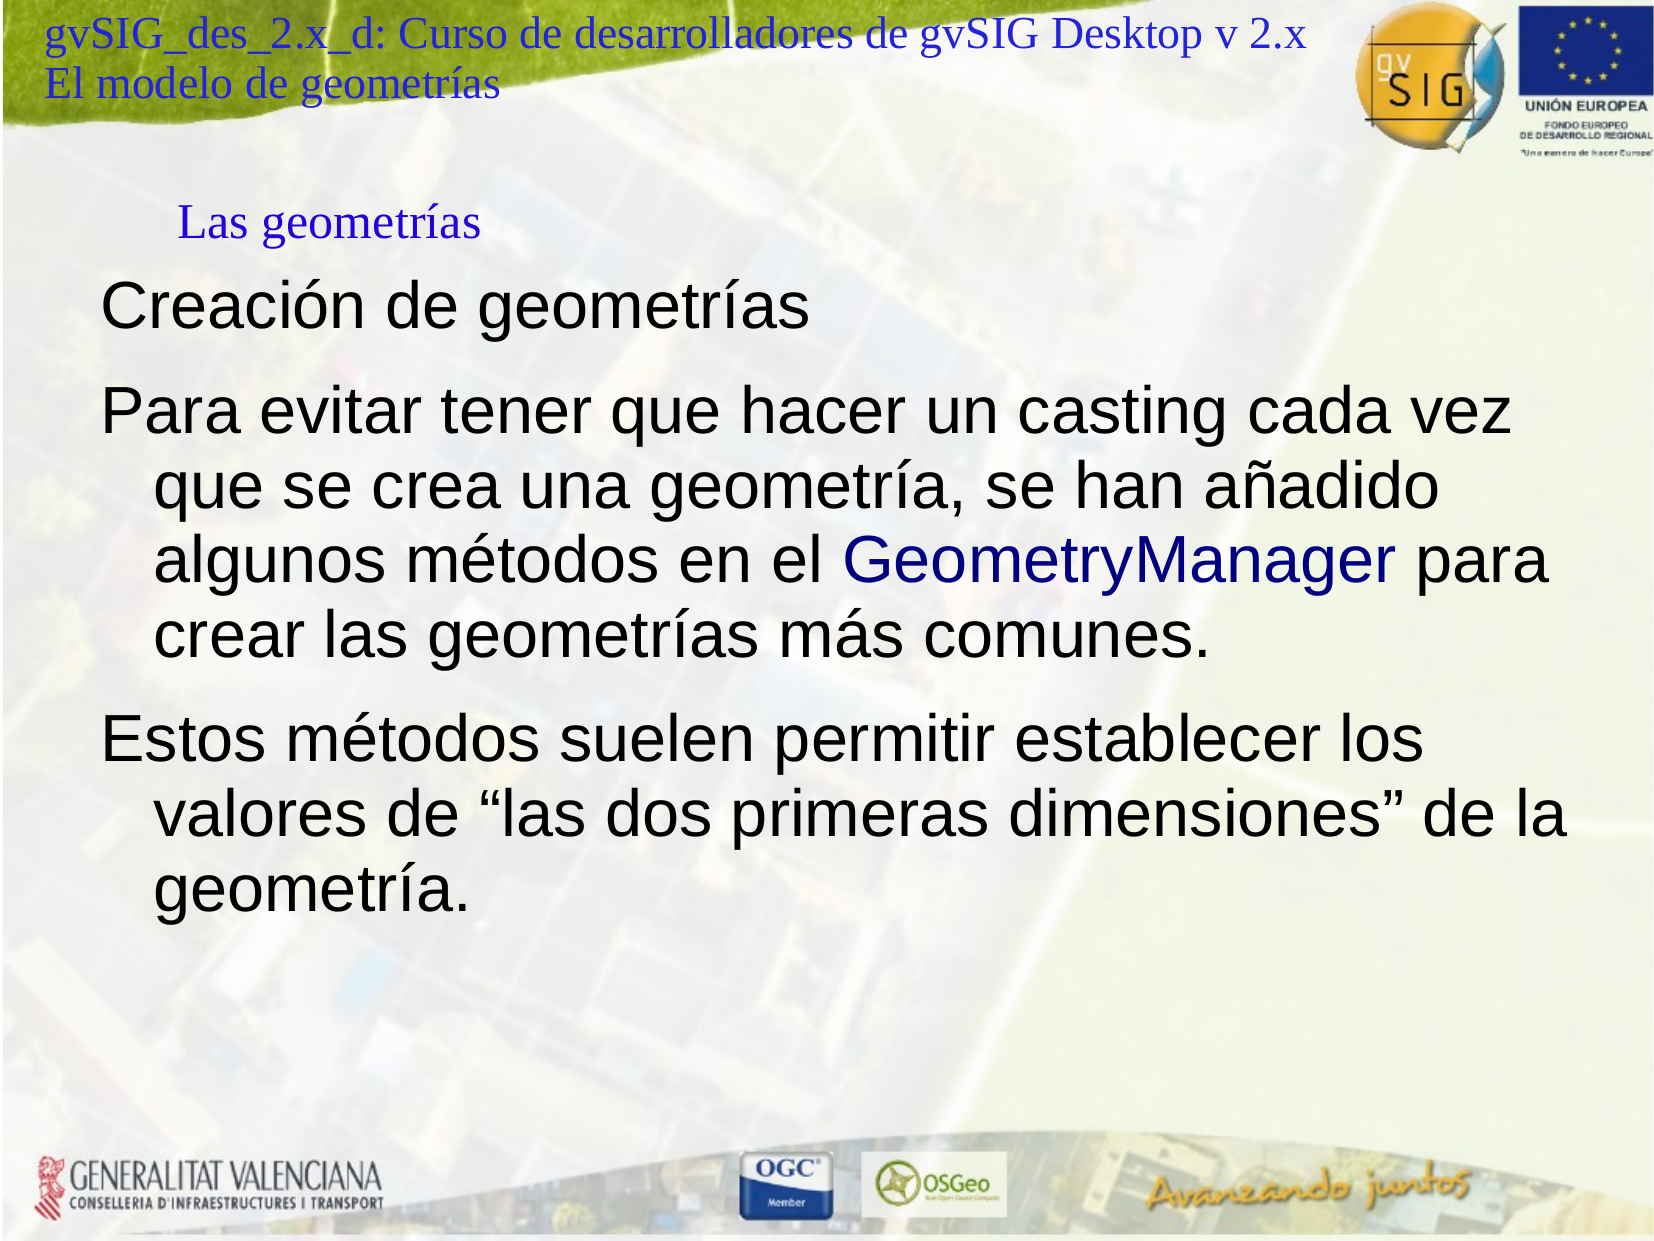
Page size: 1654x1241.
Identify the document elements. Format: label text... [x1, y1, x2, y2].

list Creación de geometrías Para evitar tener que hacer un casting cada vez que se crea una geometría, se han añadido algunos métodos en el GeometryManager para crear las geometrías más comunes. Estos métodos suelen permitir establecer los valores de “las dos primeras dimensiones” de la geometría. [82, 268, 1571, 926]
title Las geometrías [177, 95, 1329, 347]
picture [2, 0, 1654, 1241]
